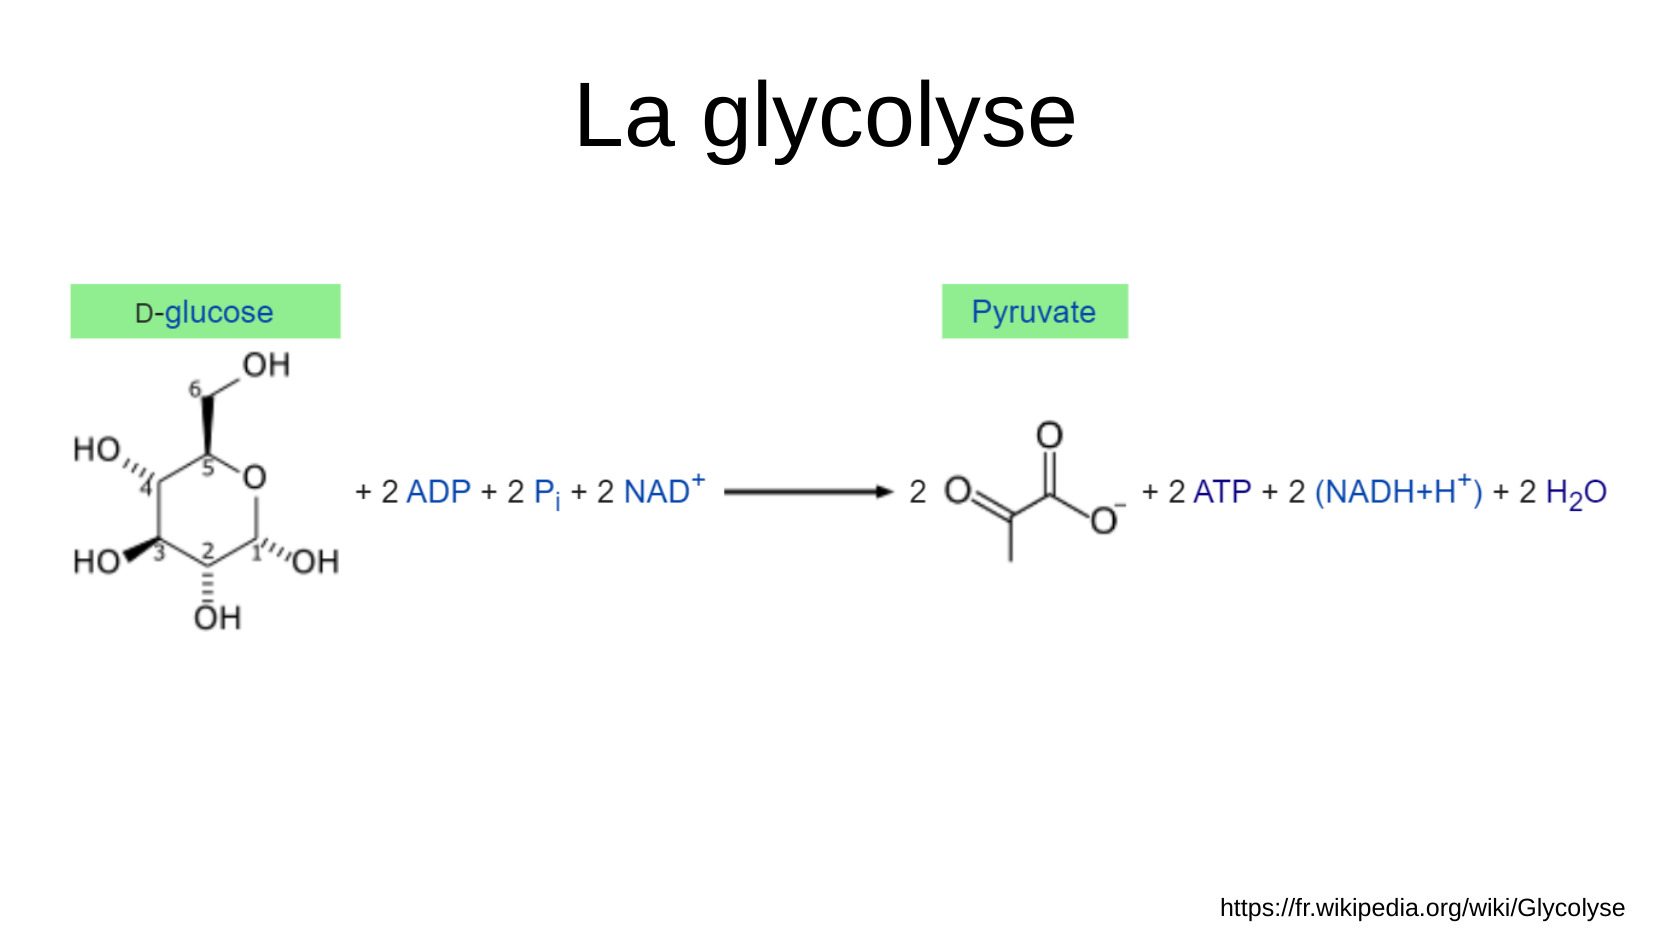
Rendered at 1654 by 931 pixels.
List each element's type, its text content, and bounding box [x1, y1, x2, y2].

picture [60, 278, 1619, 638]
title La glycolyse [82, 37, 1571, 193]
text_box https://fr.wikipedia.org/wiki/Glycolyse [1205, 885, 1654, 931]
